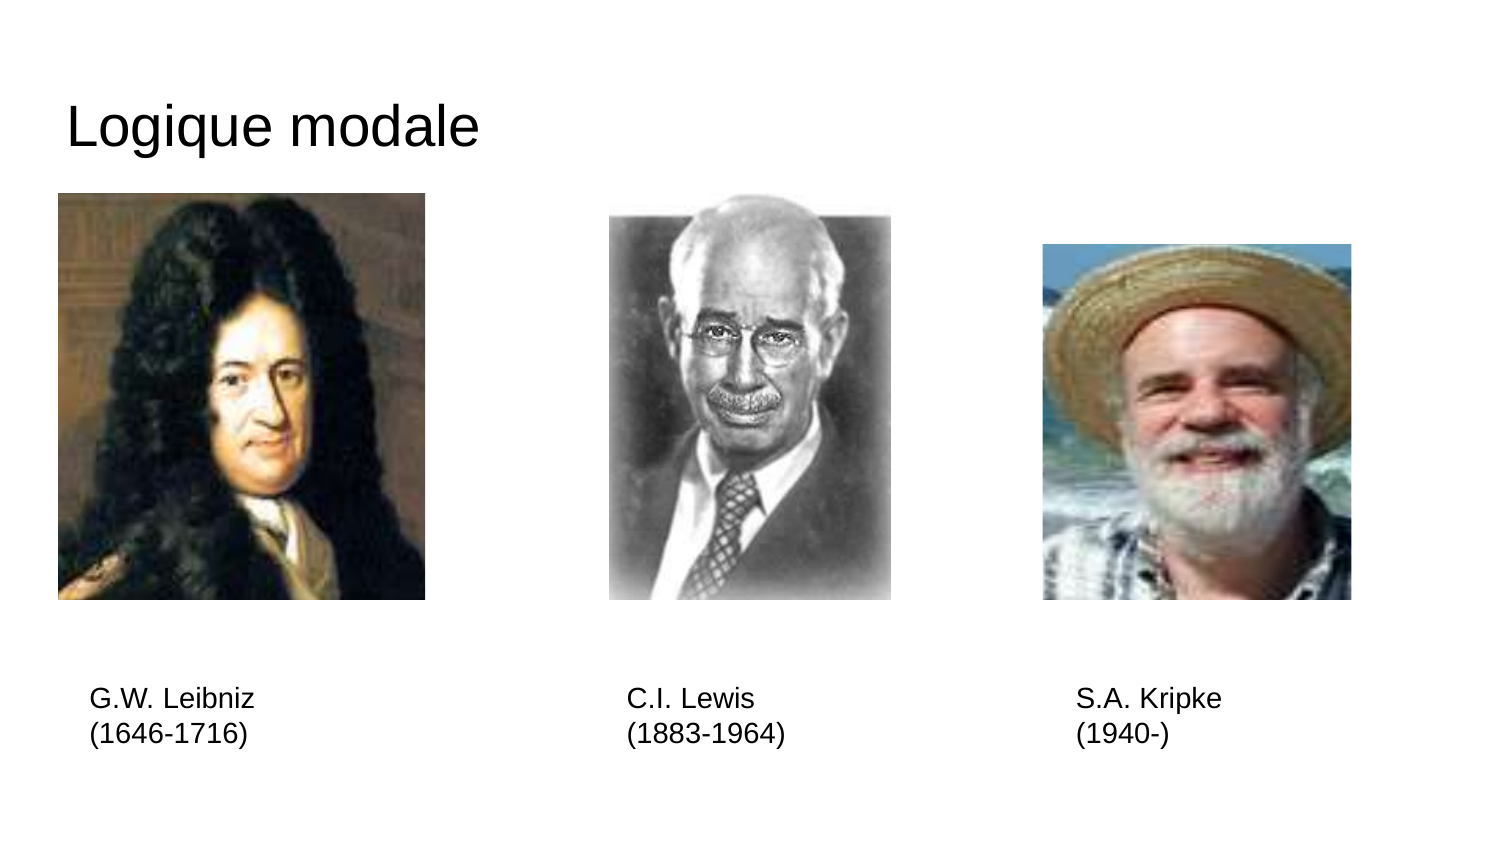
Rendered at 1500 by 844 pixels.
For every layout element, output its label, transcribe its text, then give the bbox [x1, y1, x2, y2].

title Logique modale [51, 72, 1449, 167]
text_box C.I. Lewis (1883-1964) [611, 664, 884, 762]
picture [609, 193, 891, 600]
picture [1042, 244, 1352, 600]
text_box S.A. Kripke (1940-) [1060, 664, 1334, 762]
picture [58, 193, 426, 600]
text_box G.W. Leibniz (1646-1716) [74, 664, 347, 762]
